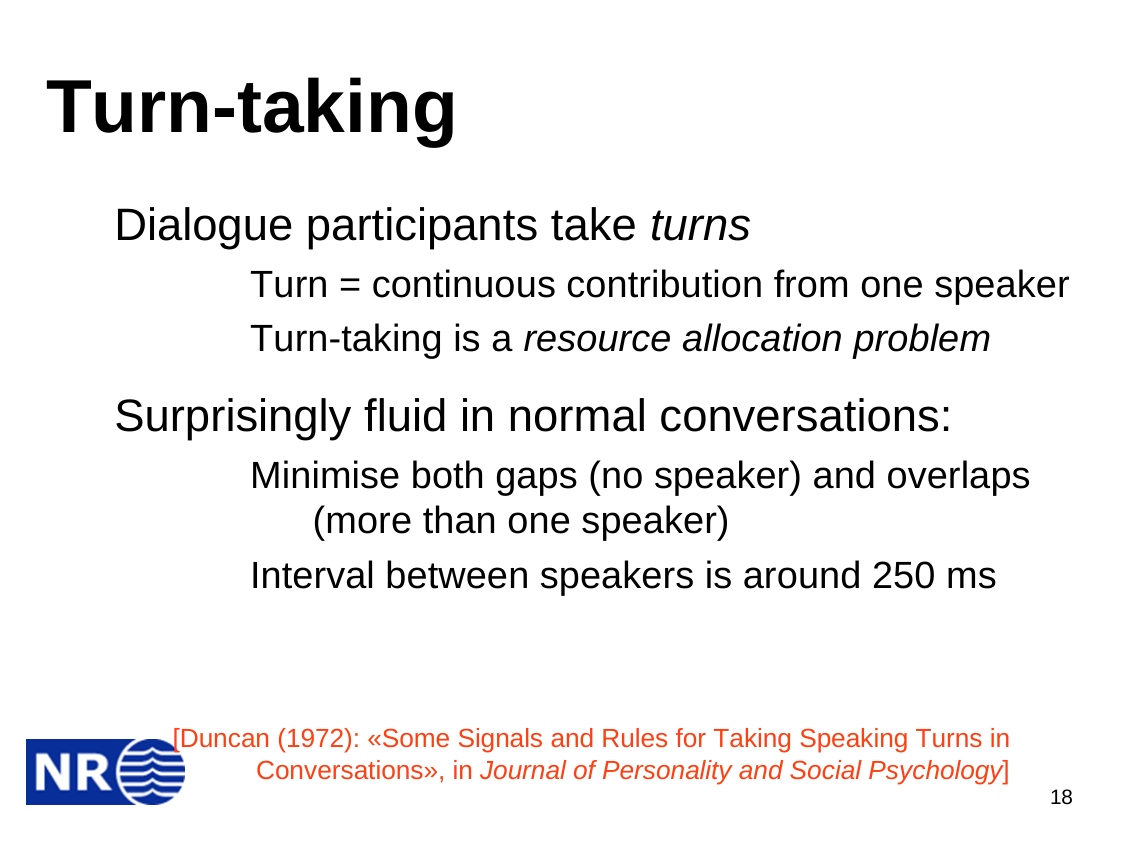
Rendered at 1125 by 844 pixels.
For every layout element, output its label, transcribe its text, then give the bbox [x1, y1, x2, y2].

text_box [Duncan (1972): «Some Signals and Rules for Taking Speaking Turns in Conversations», in Journal of Personality and Social Psychology] [168, 716, 1087, 790]
text_box [1035, 776, 1095, 812]
list Dialogue participants take turns Turn = continuous contribution from one speaker Turn-taking is a resource allocation problem Surprisingly fluid in normal conversations: Minimise both gaps (no speaker) and overlaps (more than one speaker) Interval between speakers is around 250 ms [31, 187, 1094, 694]
title Turn-taking [30, 32, 1095, 157]
